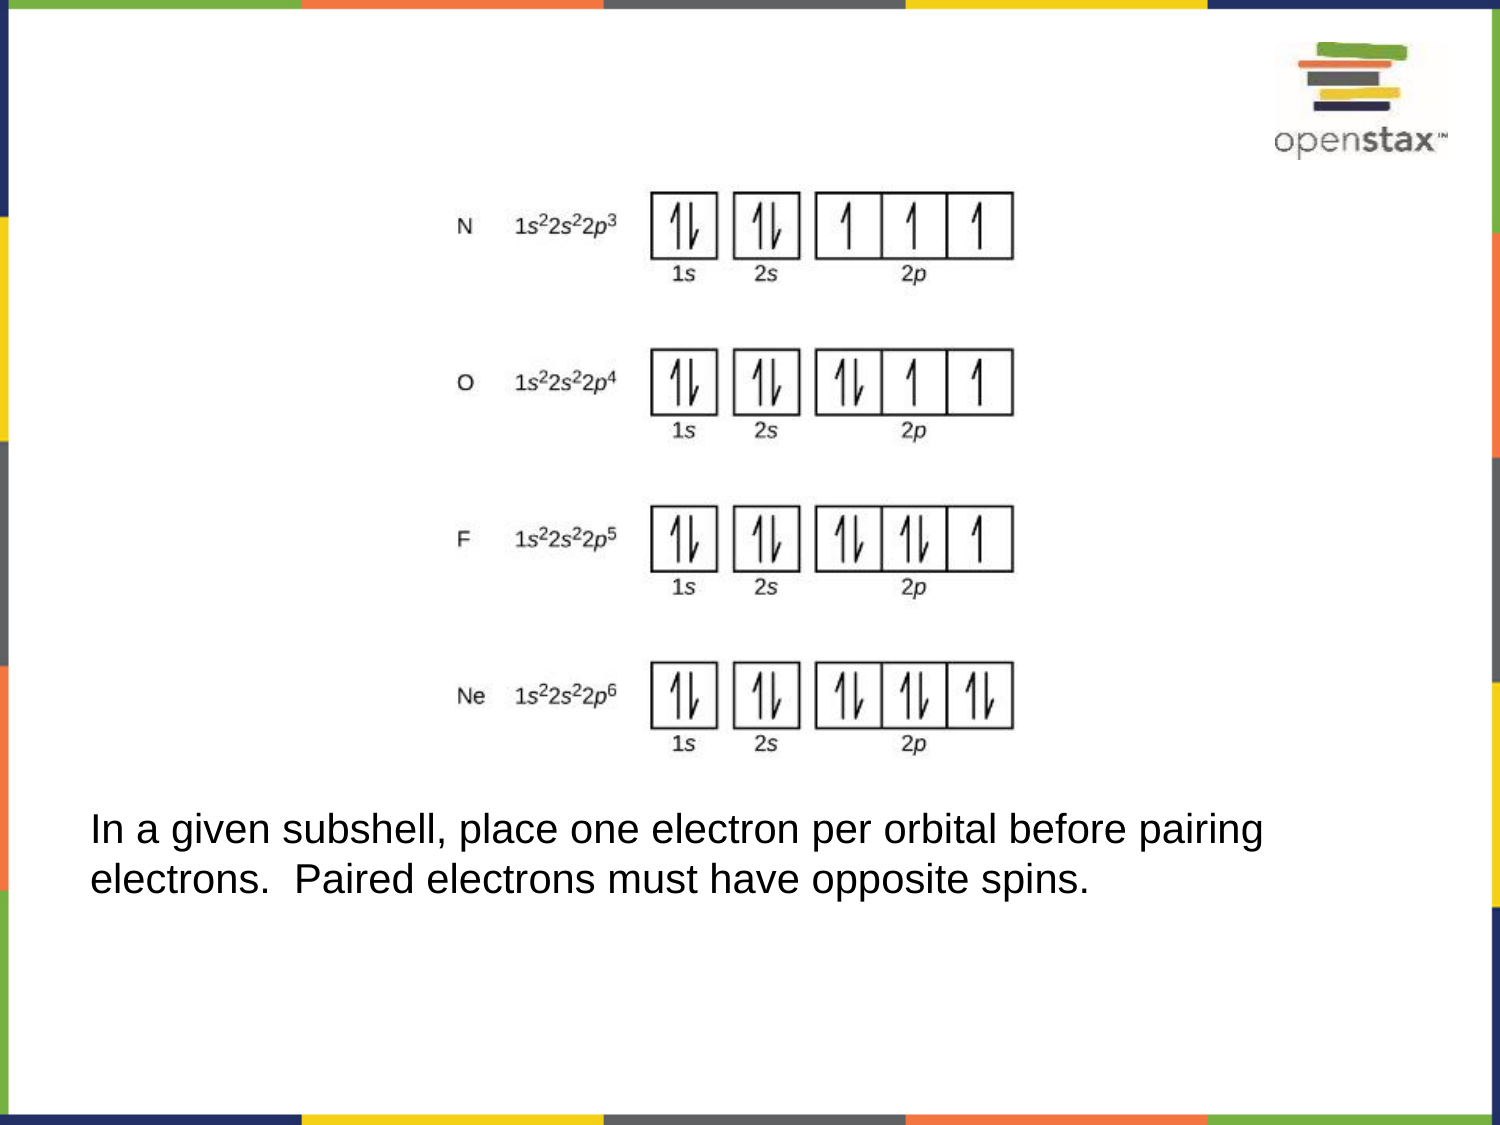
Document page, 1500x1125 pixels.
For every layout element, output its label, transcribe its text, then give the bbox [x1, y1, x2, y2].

list In a given subshell, place one electron per orbital before pairing electrons. Paired electrons must have opposite spins. [75, 794, 1398, 986]
picture [0, 0, 1500, 1125]
